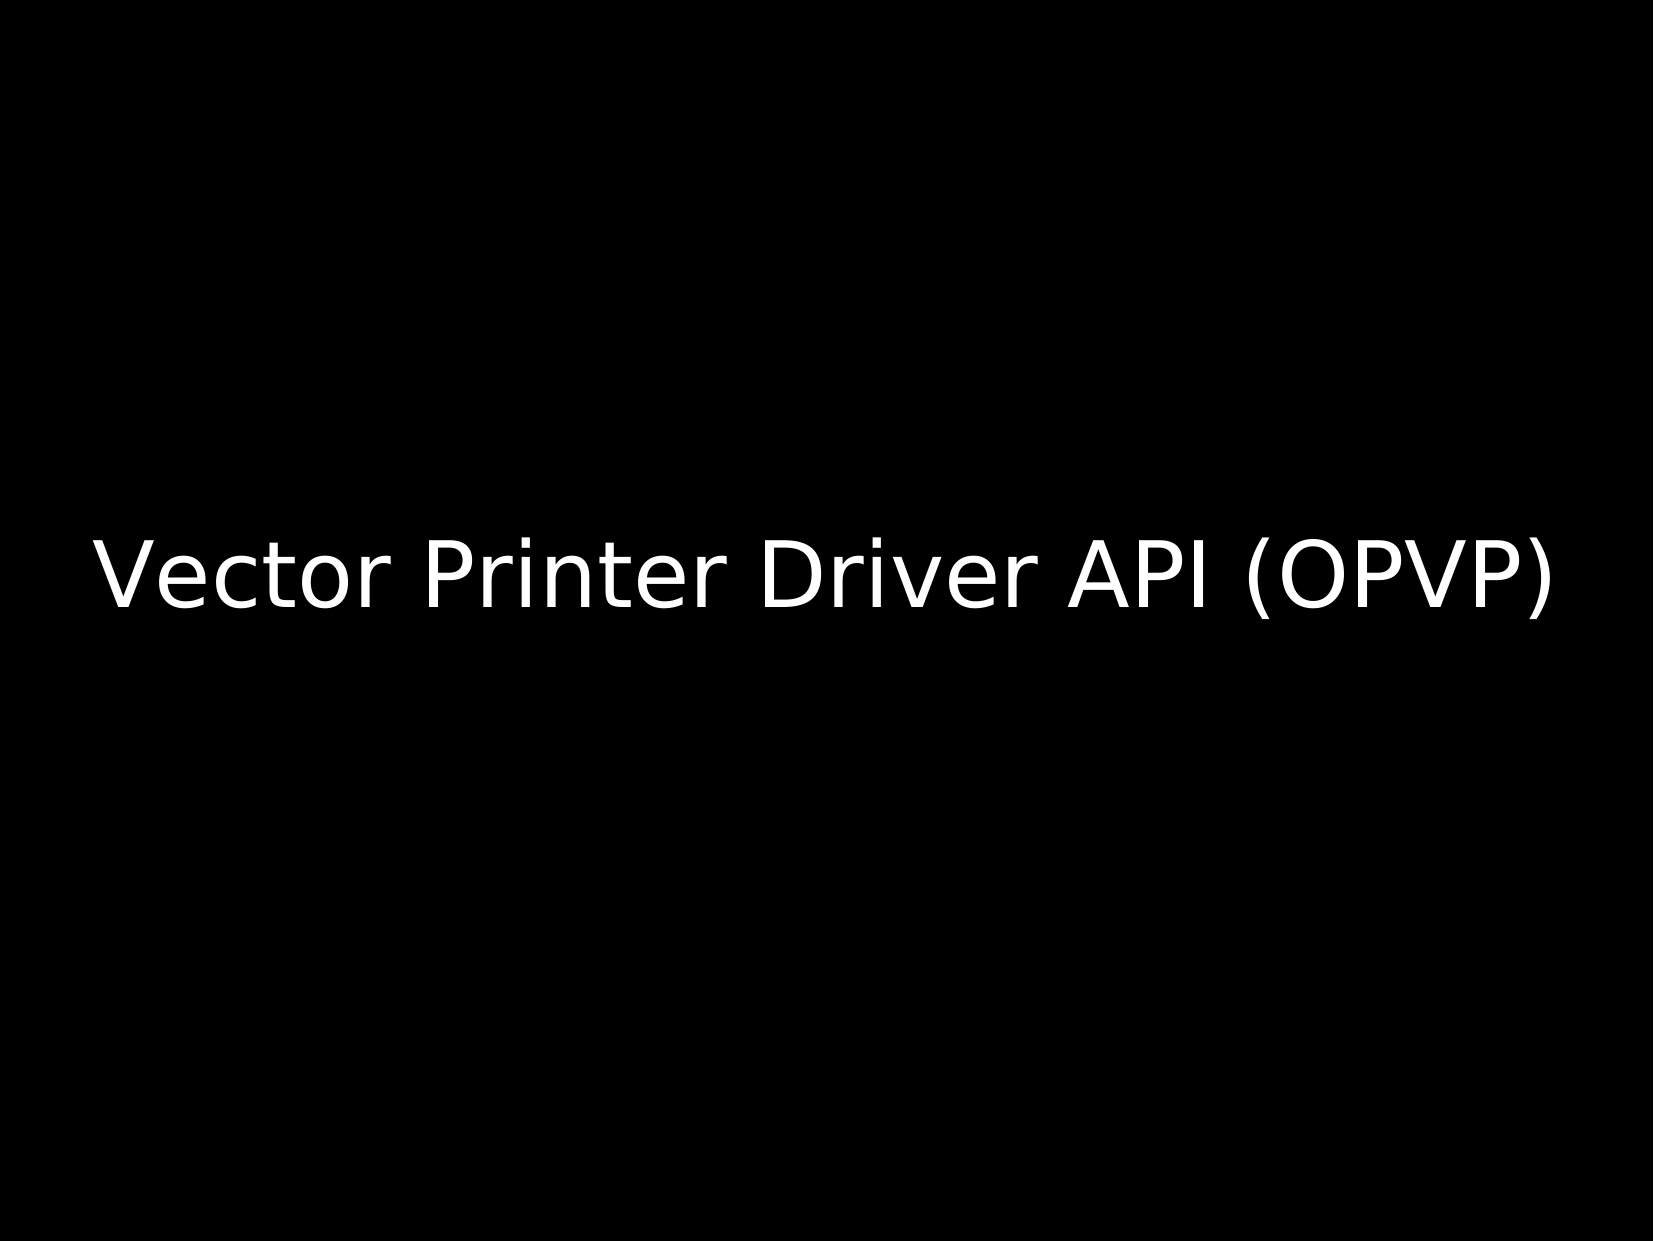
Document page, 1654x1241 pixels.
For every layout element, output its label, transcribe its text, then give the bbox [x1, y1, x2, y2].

title Vector Printer Driver API (OPVP) [82, 472, 1571, 680]
